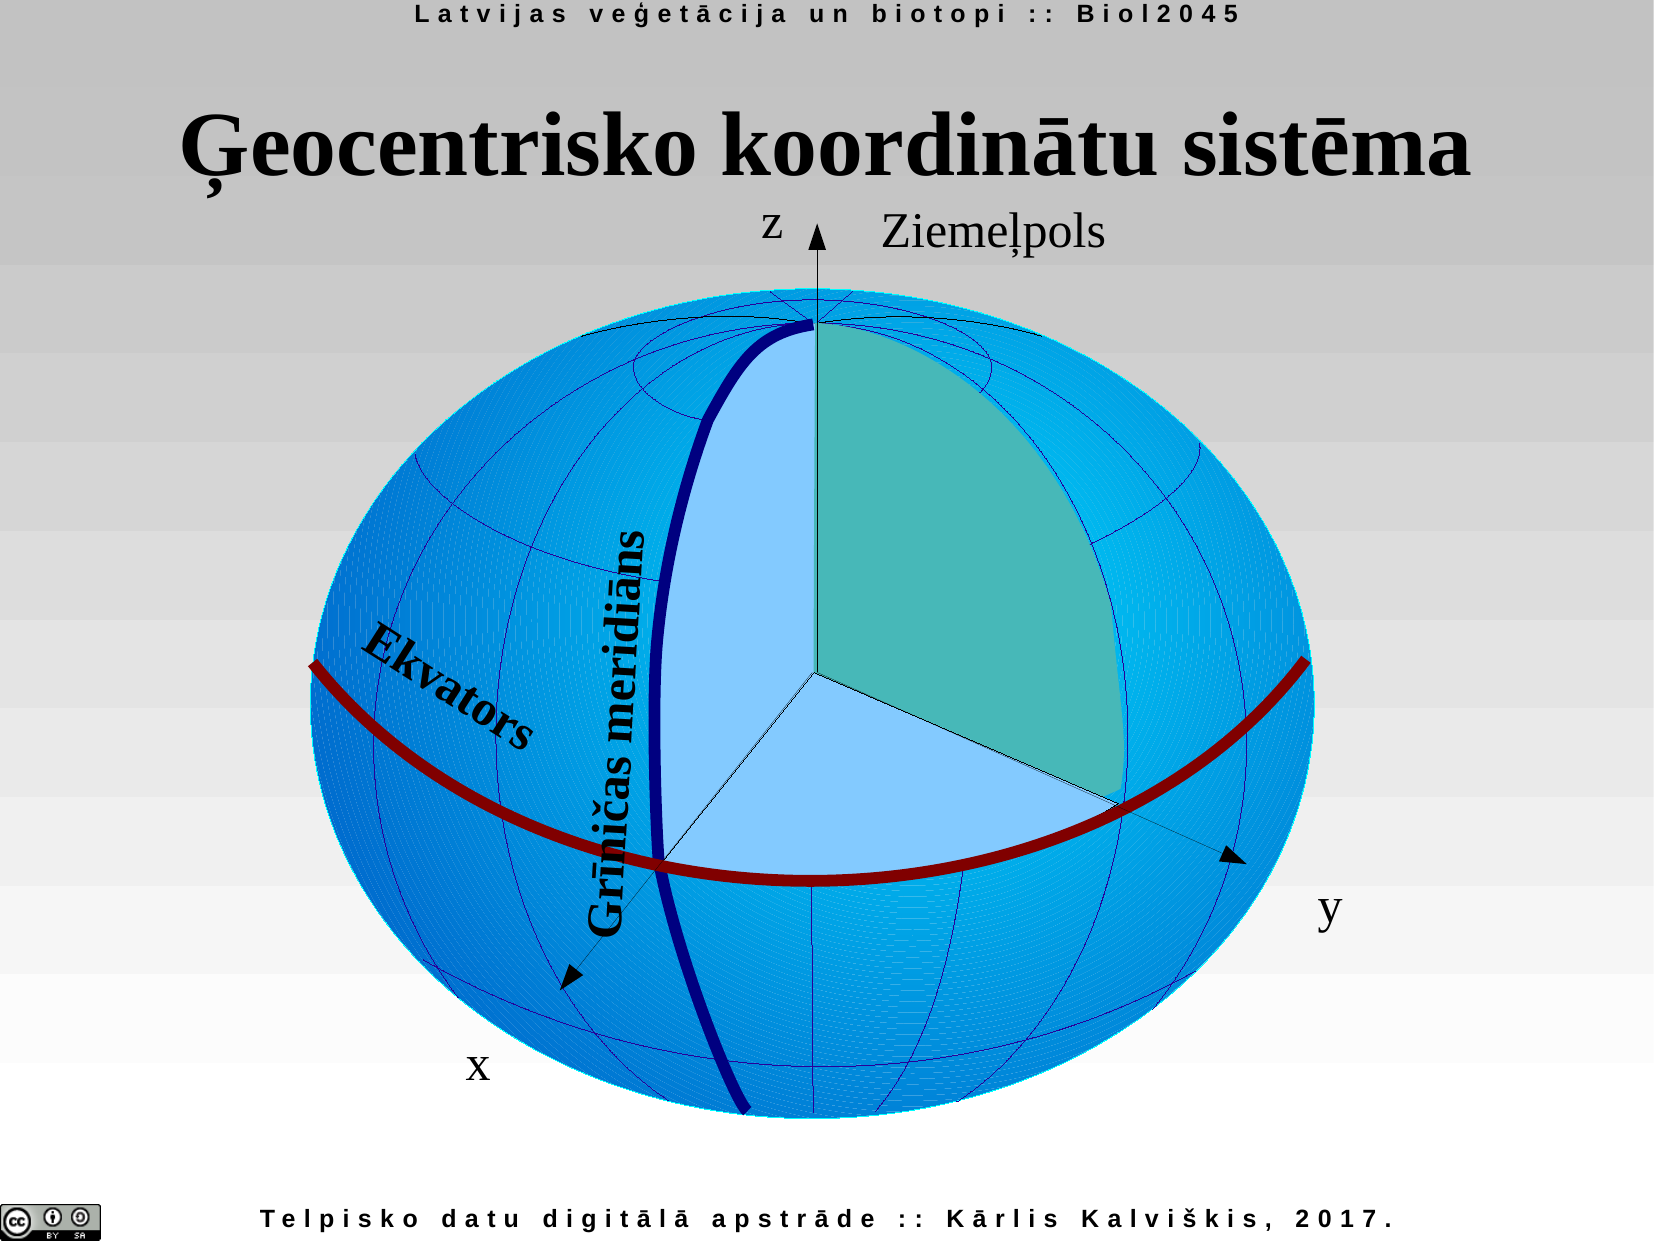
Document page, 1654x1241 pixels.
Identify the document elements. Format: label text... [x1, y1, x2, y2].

text_box [310, 288, 1315, 1119]
picture [0, 287, 1654, 1241]
text_box Grīničas meridiāns [576, 503, 663, 942]
text_box Ekvators [351, 611, 560, 774]
text_box x [465, 1036, 491, 1093]
text_box y [1317, 877, 1344, 935]
title Ģeocentrisko koordinātu sistēma [0, 1, 1654, 287]
